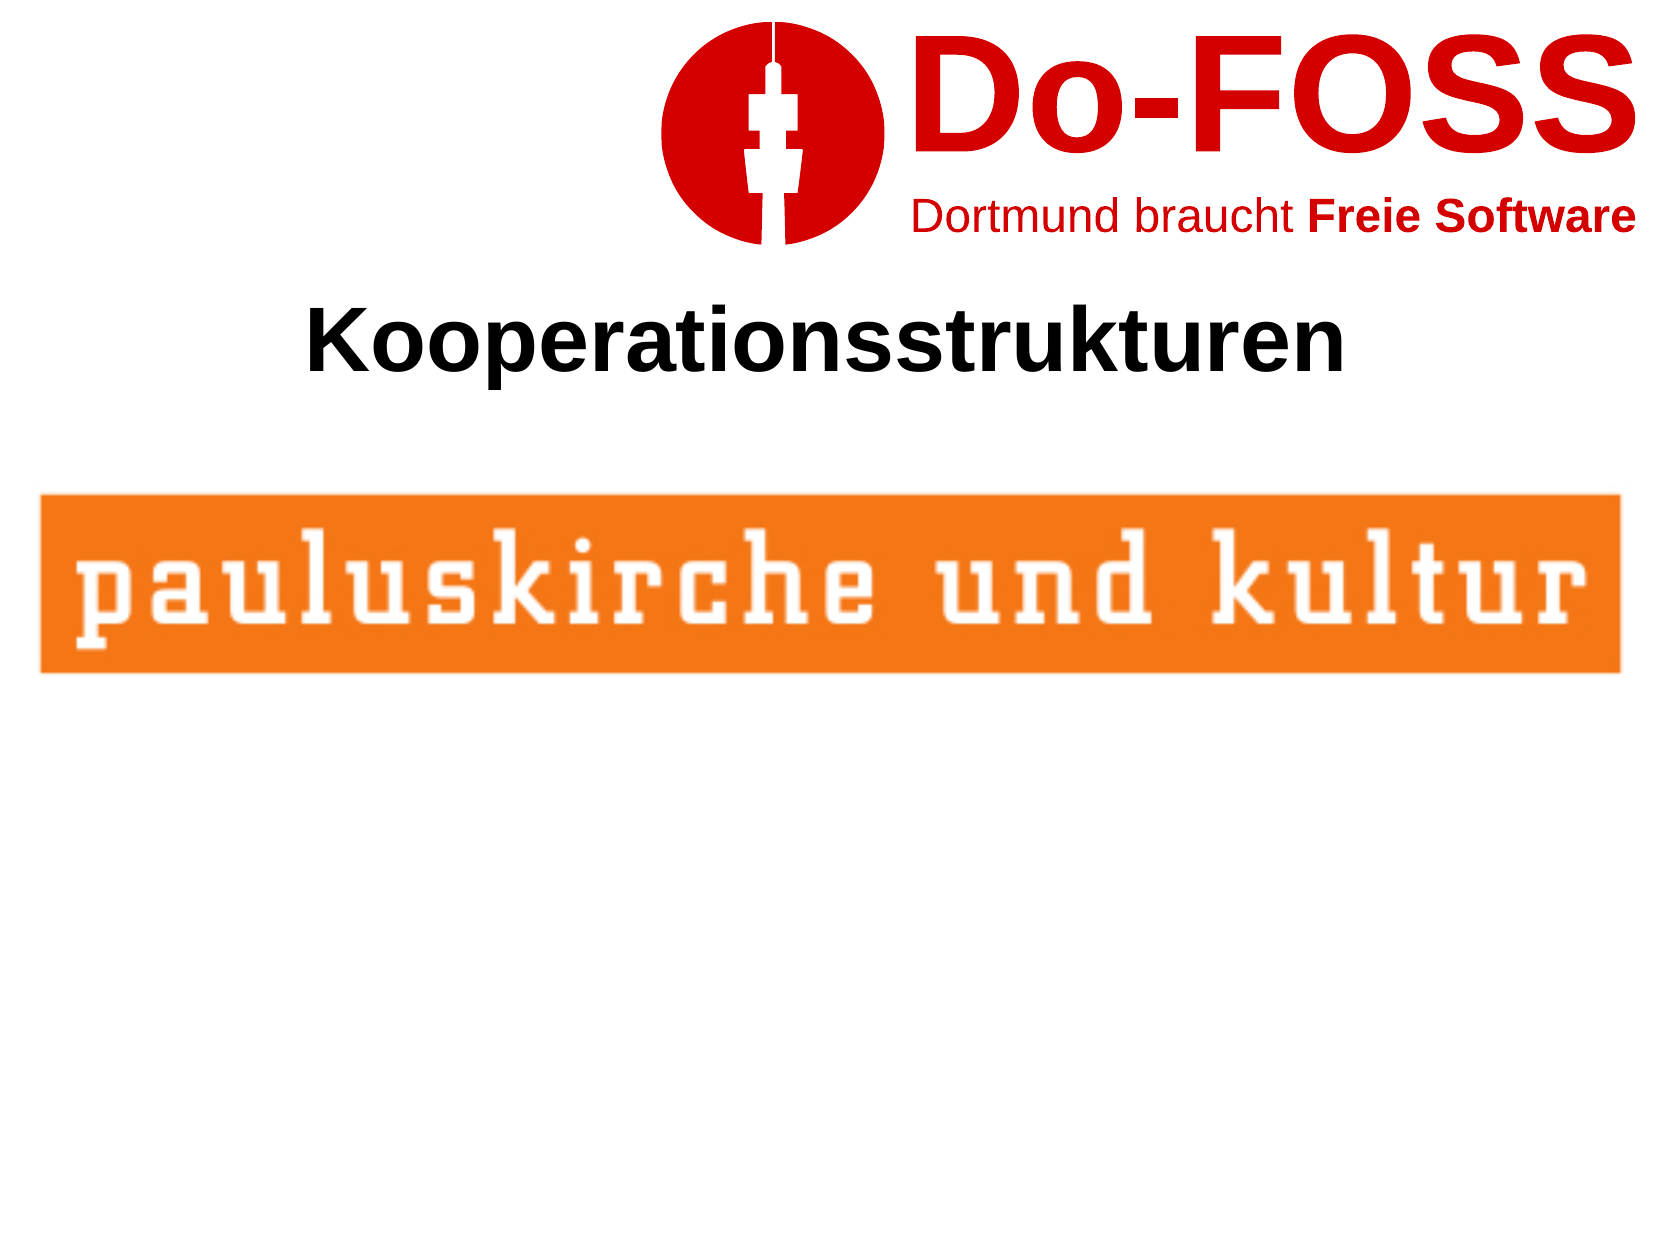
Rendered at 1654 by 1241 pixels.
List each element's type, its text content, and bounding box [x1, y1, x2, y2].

title Kooperationsstrukturen [82, 236, 1571, 444]
picture [9, 463, 1654, 705]
